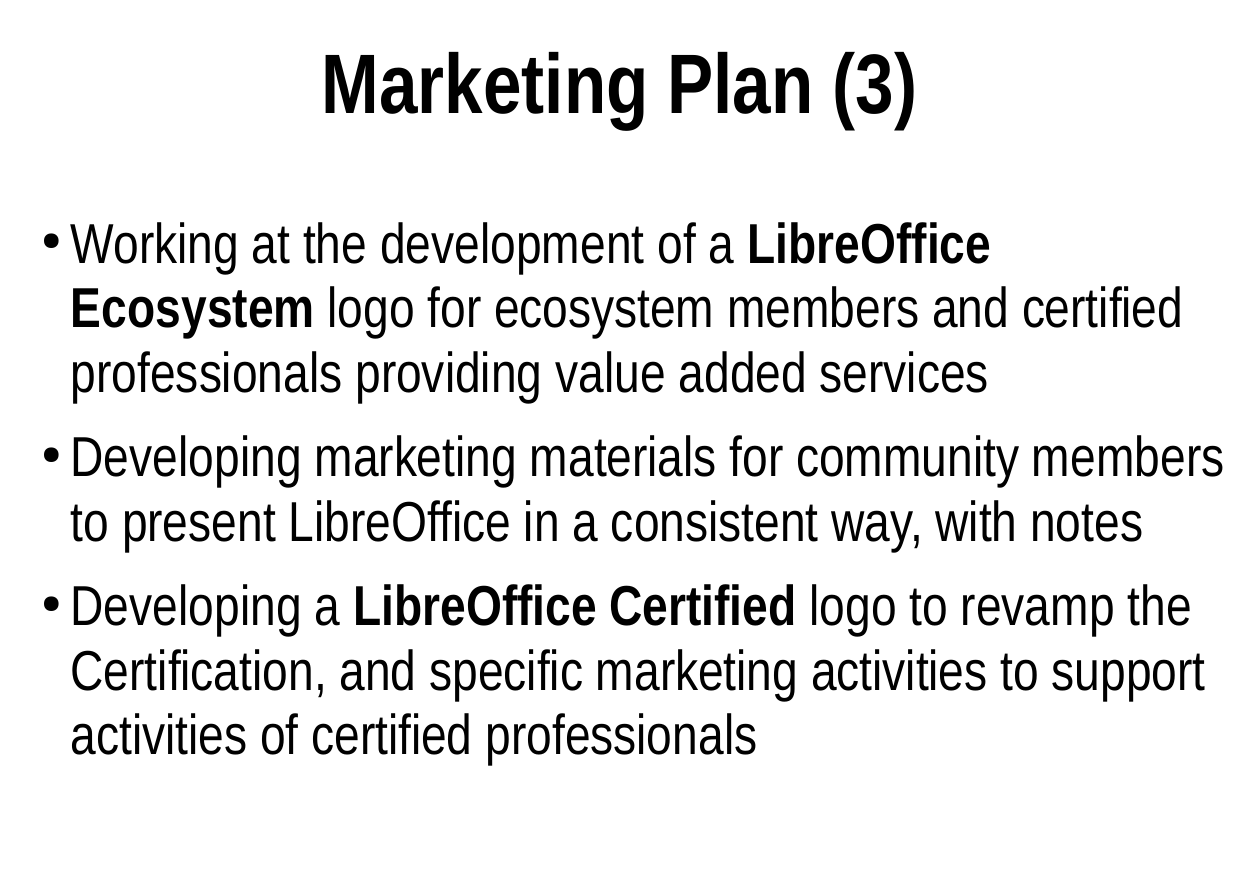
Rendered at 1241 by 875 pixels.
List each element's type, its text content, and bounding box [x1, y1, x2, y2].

list Working at the development of a LibreOffice Ecosystem logo for ecosystem members and certified professionals providing value added services Developing marketing materials for community members to present LibreOffice in a consistent way, with notes Developing a LibreOffice Certified logo to revamp the Certification, and specific marketing activities to support activities of certified professionals [11, 210, 1229, 863]
title Marketing Plan (3) [11, 12, 1229, 155]
